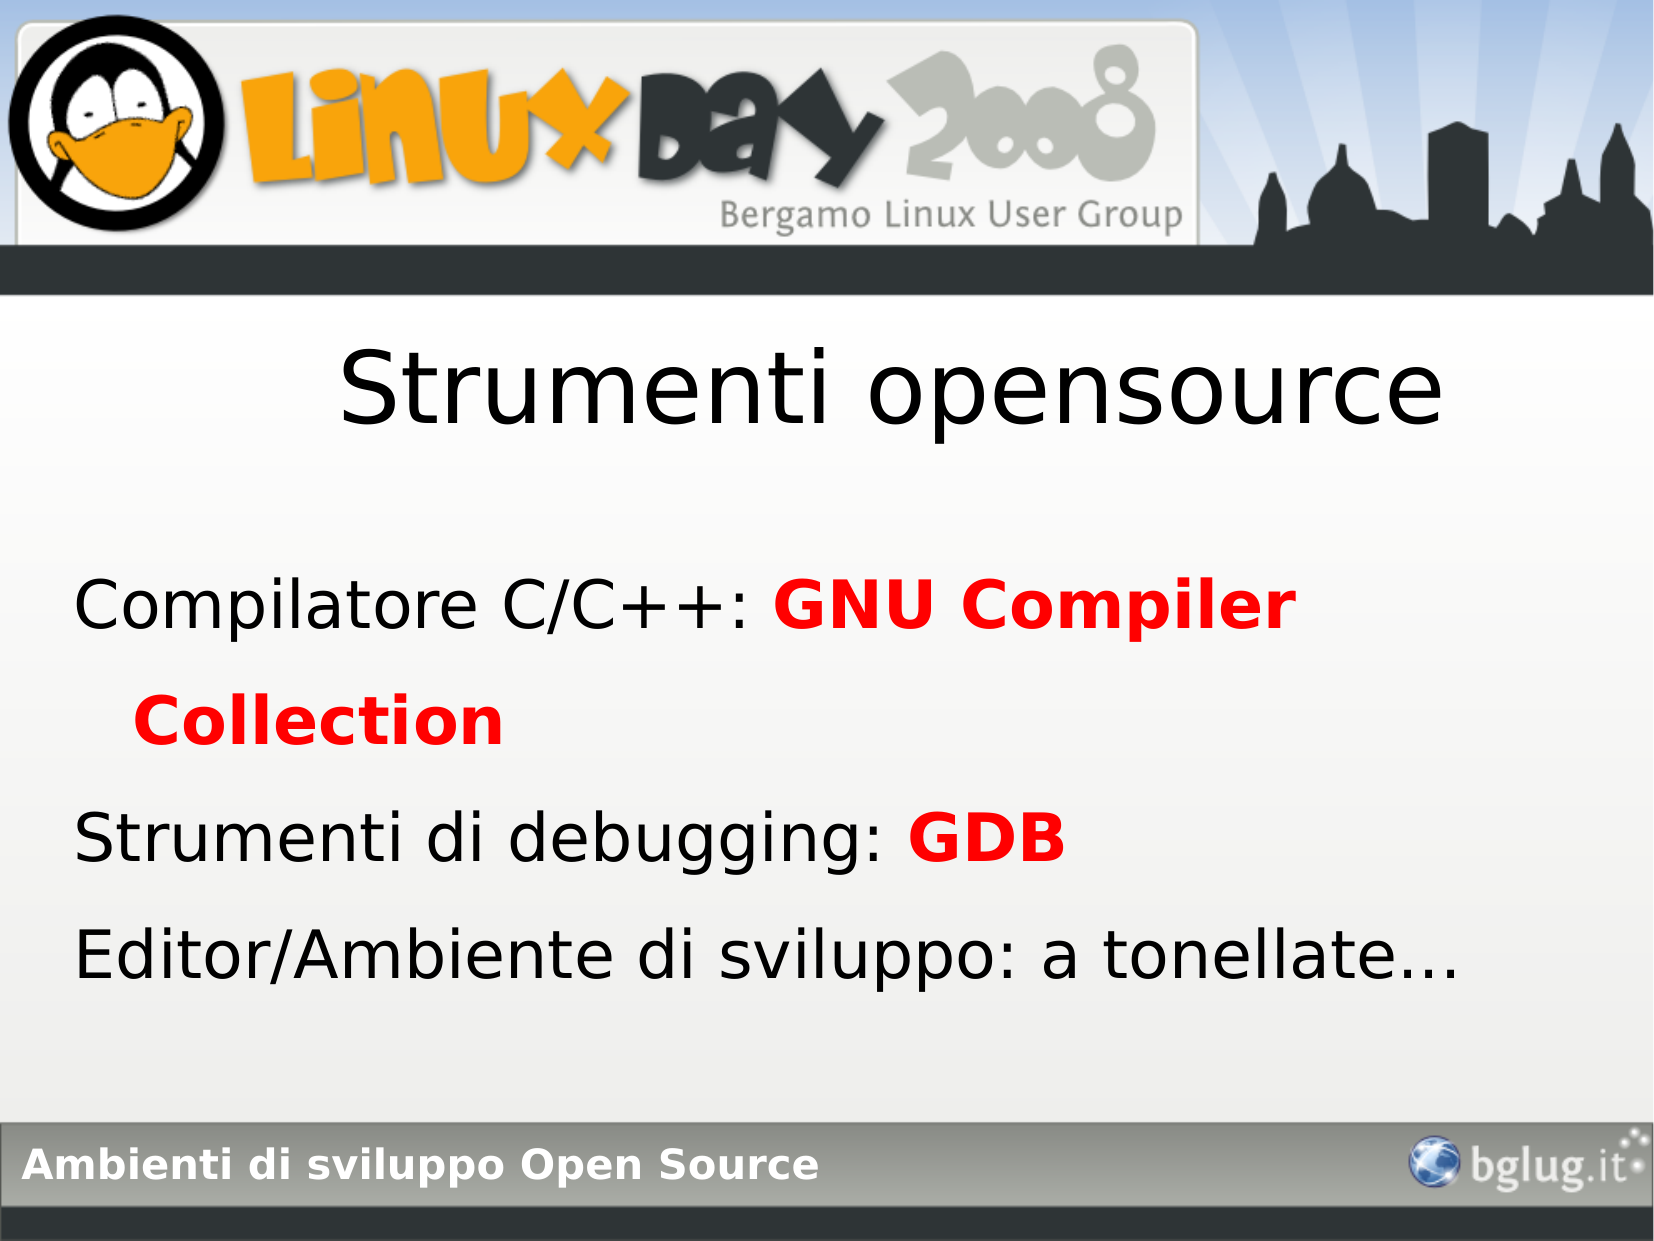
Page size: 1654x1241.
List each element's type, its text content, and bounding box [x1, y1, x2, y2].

text_box Ambienti di sviluppo Open Source [6, 1133, 719, 1196]
text_box Strumenti opensource [322, 323, 1331, 451]
picture [0, 0, 1654, 1241]
text_box Compilatore C/C++: GNU Compiler Collection Strumenti di debugging: GDB Editor/Ambiente di sviluppo: a tonellate... [59, 519, 1595, 834]
